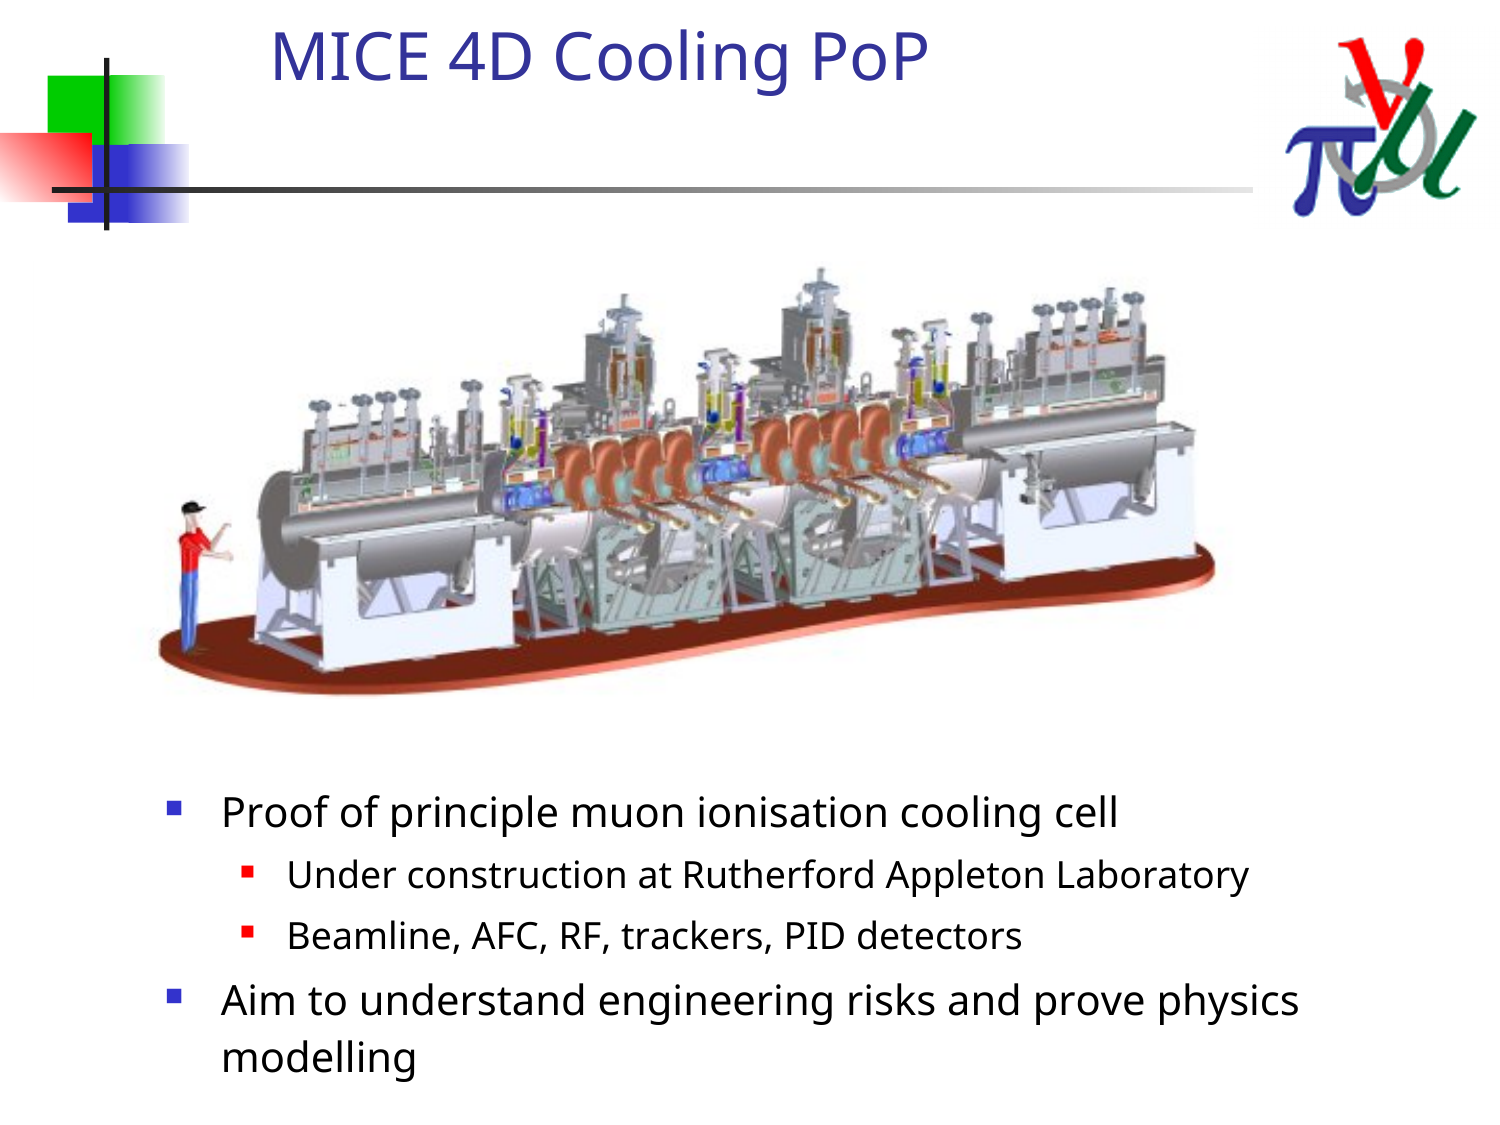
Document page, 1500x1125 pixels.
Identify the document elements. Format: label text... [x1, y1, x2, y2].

list Proof of principle muon ionisation cooling cell Under construction at Rutherford Appleton Laboratory Beamline, AFC, RF, trackers, PID detectors Aim to understand engineering risks and prove physics modelling [149, 774, 1450, 1125]
picture [32, 261, 1303, 700]
title MICE 4D Cooling PoP [269, 14, 1442, 95]
picture [1253, 26, 1500, 229]
